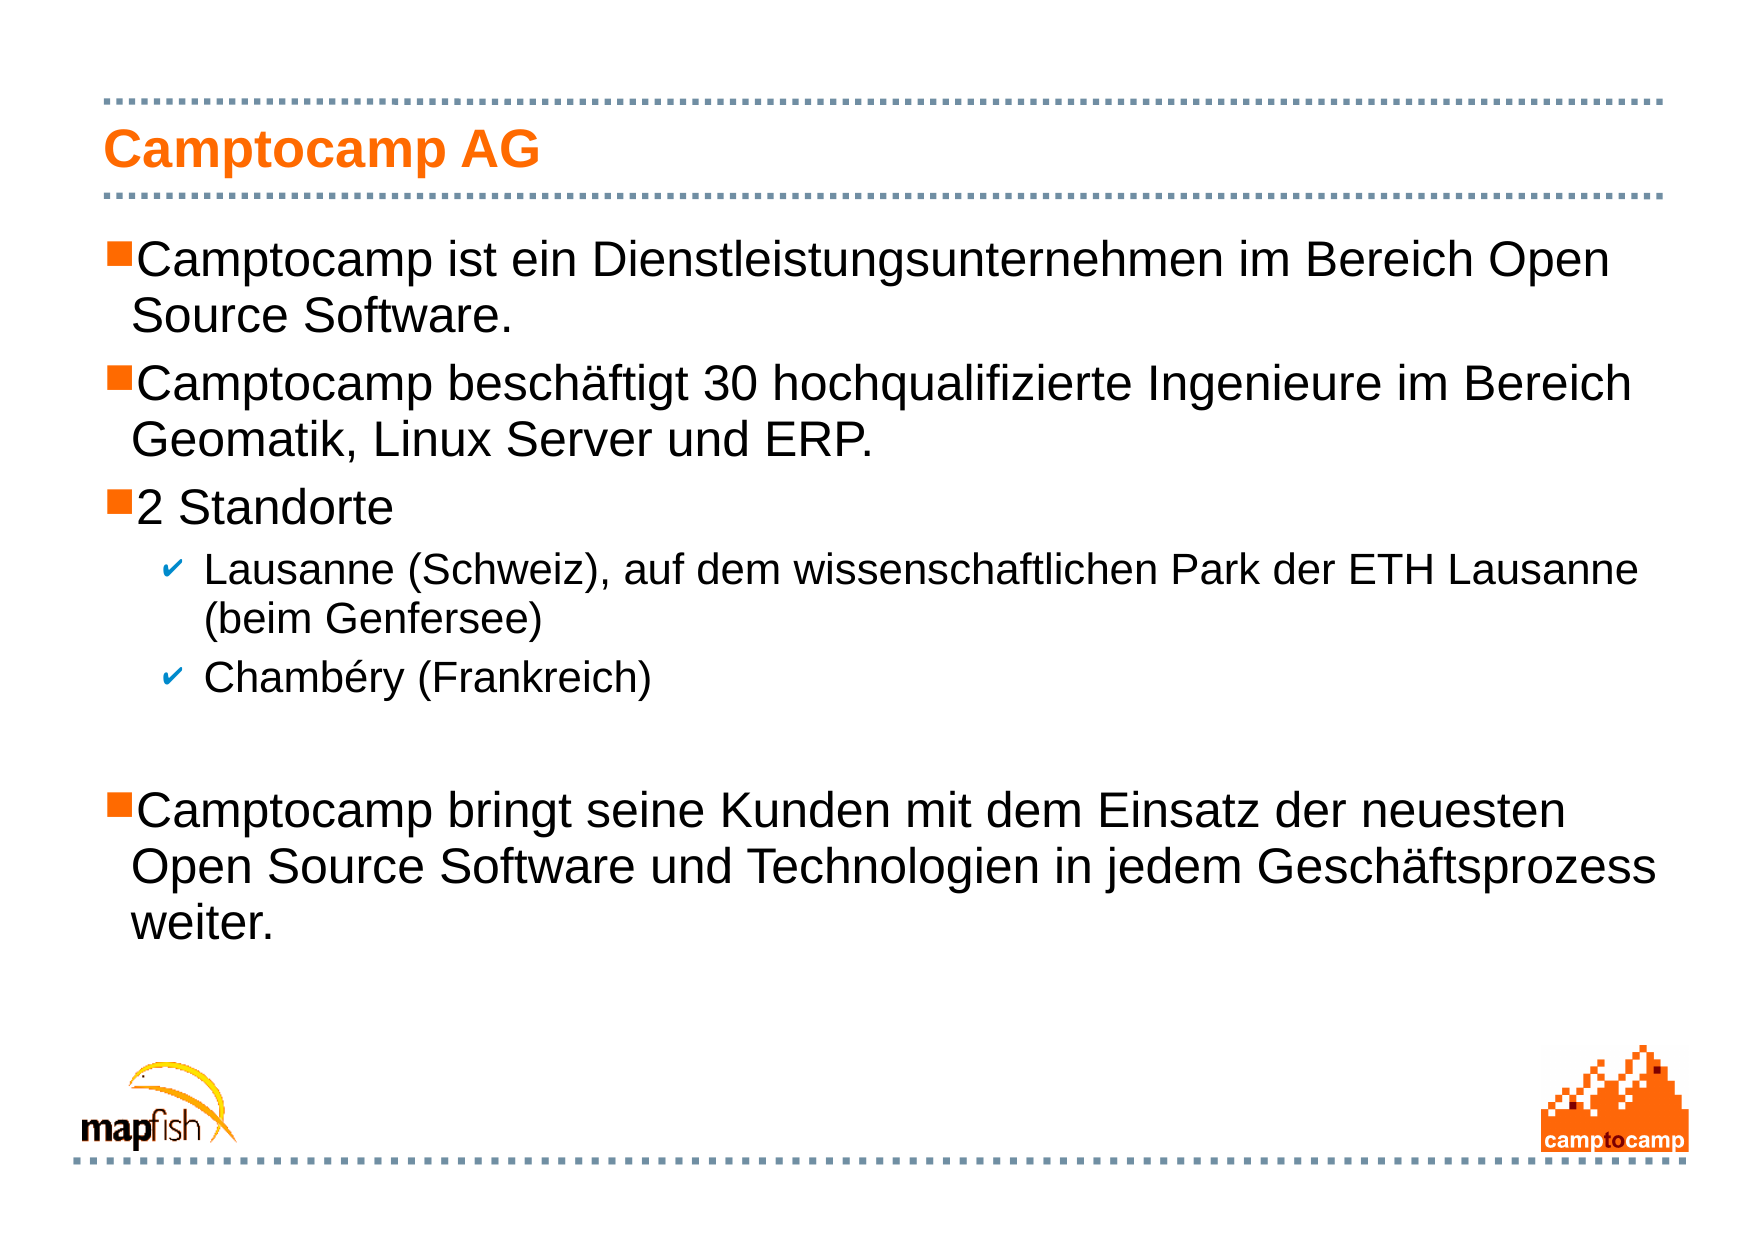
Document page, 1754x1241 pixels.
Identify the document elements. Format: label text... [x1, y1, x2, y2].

list Camptocamp ist ein Dienstleistungsunternehmen im Bereich Open Source Software. Camptocamp beschäftigt 30 hochqualifizierte Ingenieure im Bereich Geomatik, Linux Server und ERP. 2 Standorte Lausanne (Schweiz), auf dem wissenschaftlichen Park der ETH Lausanne (beim Genfersee) Chambéry (Frankreich) Camptocamp bringt seine Kunden mit dem Einsatz der neuesten Open Source Software und Technologien in jedem Geschäftsprozess weiter. [103, 231, 1660, 1044]
title Camptocamp AG [103, 104, 1660, 193]
picture [1541, 1045, 1689, 1152]
picture [82, 1062, 237, 1151]
